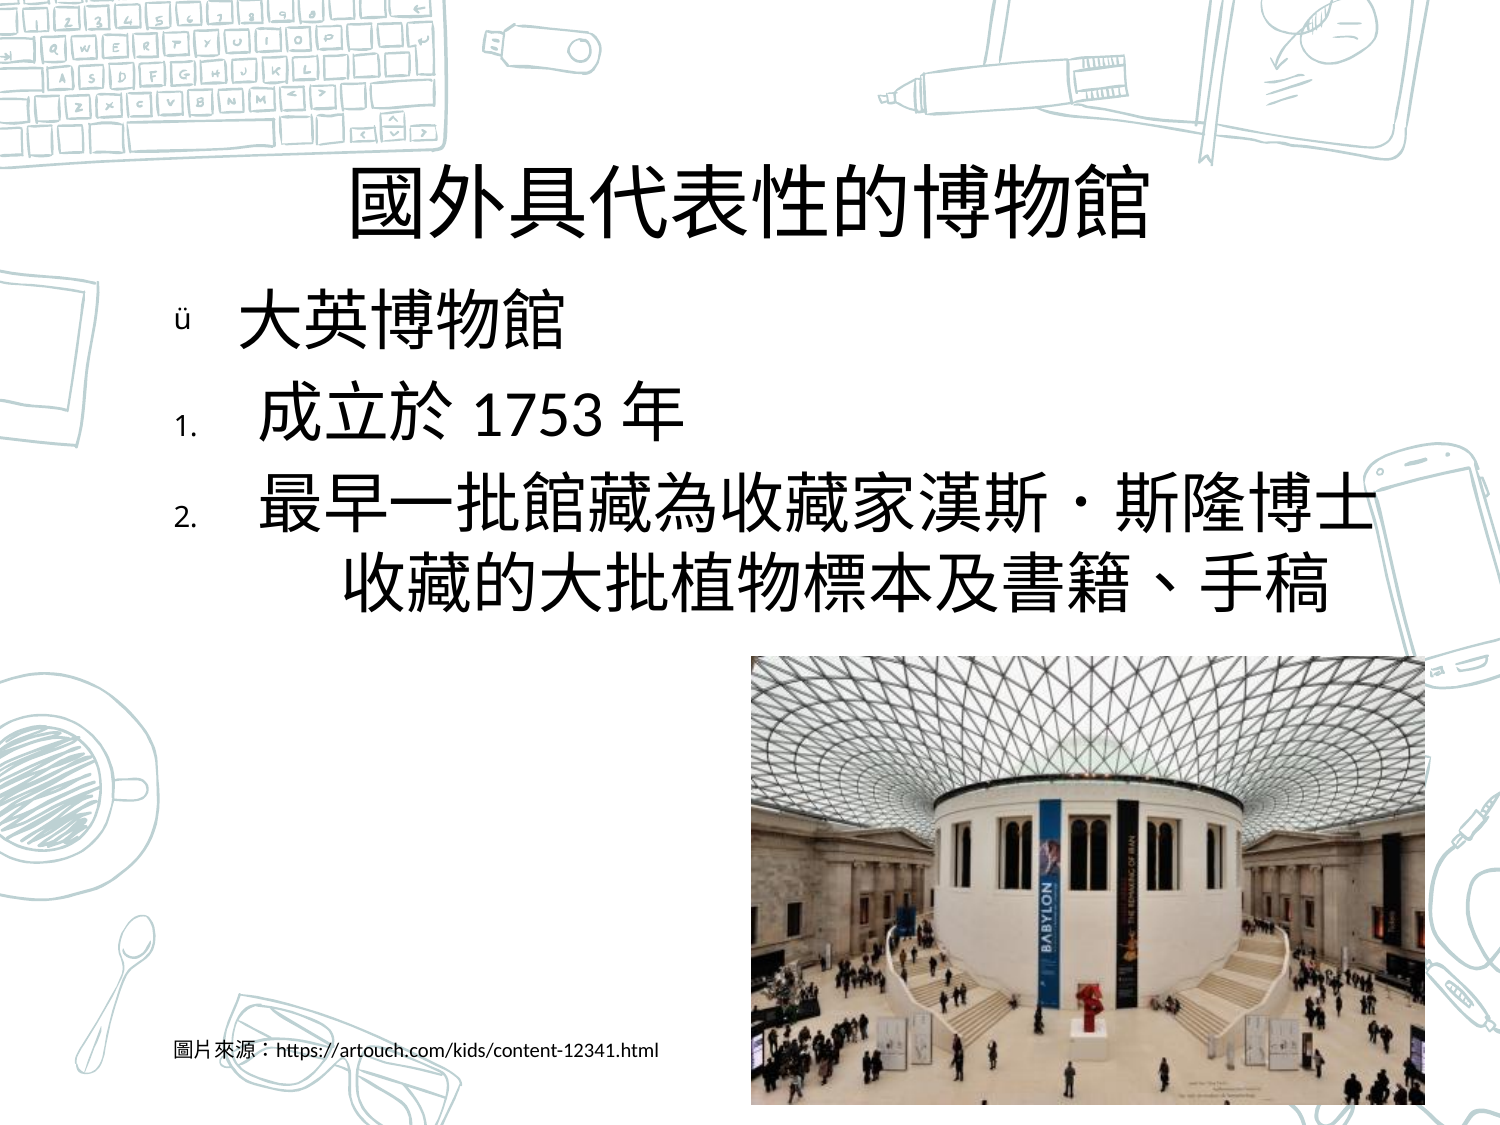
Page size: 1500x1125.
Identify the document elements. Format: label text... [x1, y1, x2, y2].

list 大英博物館 成立於1753年 最早一批館藏為收藏家漢斯．斯隆博士收藏的大批植物標本及書籍、手稿 圖片來源： https://artouch.com/kids/content-12341.html [137, 263, 1400, 1125]
picture [751, 656, 1425, 1105]
title 國外具代表性的博物館 [185, 136, 1315, 263]
